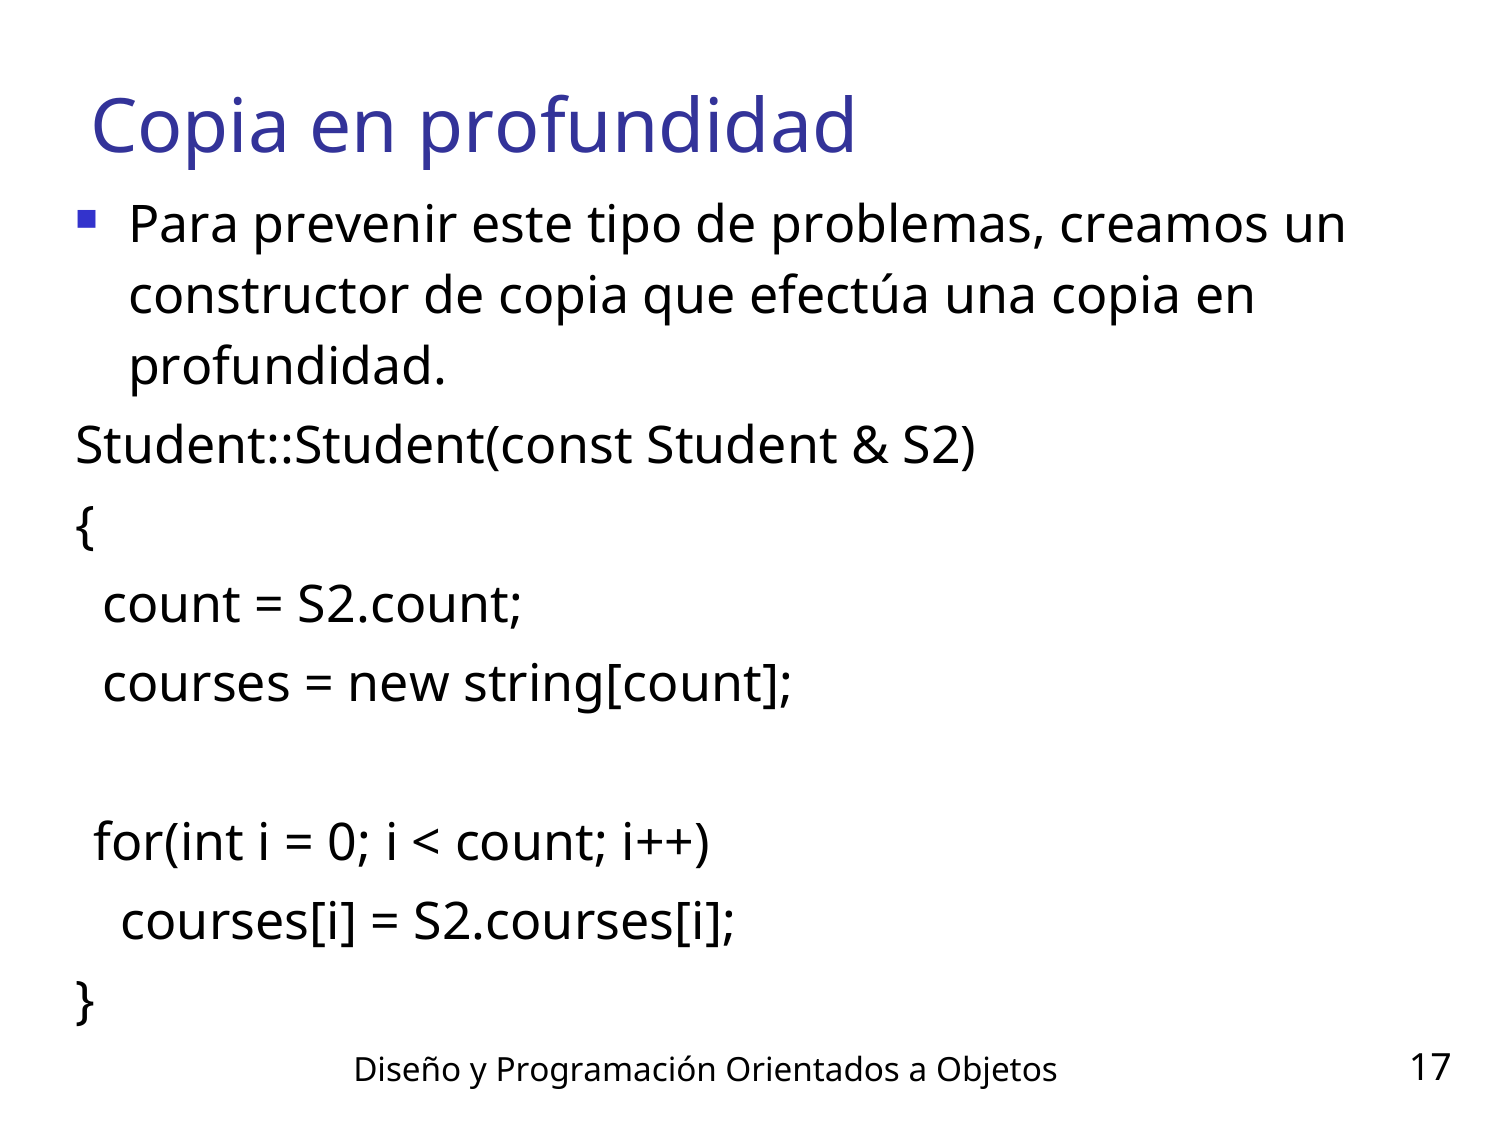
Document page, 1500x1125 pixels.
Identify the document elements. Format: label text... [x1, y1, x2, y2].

title Copia en profundidad [75, 4, 1466, 182]
list Para prevenir este tipo de problemas, creamos un constructor de copia que efectúa una copia en profundidad. Student::Student(const Student & S2)‏ { count = S2.count; courses = new string[count]; for(int i = 0; i < count; i++)‏ courses[i] = S2.courses[i]; } [75, 187, 1462, 1036]
